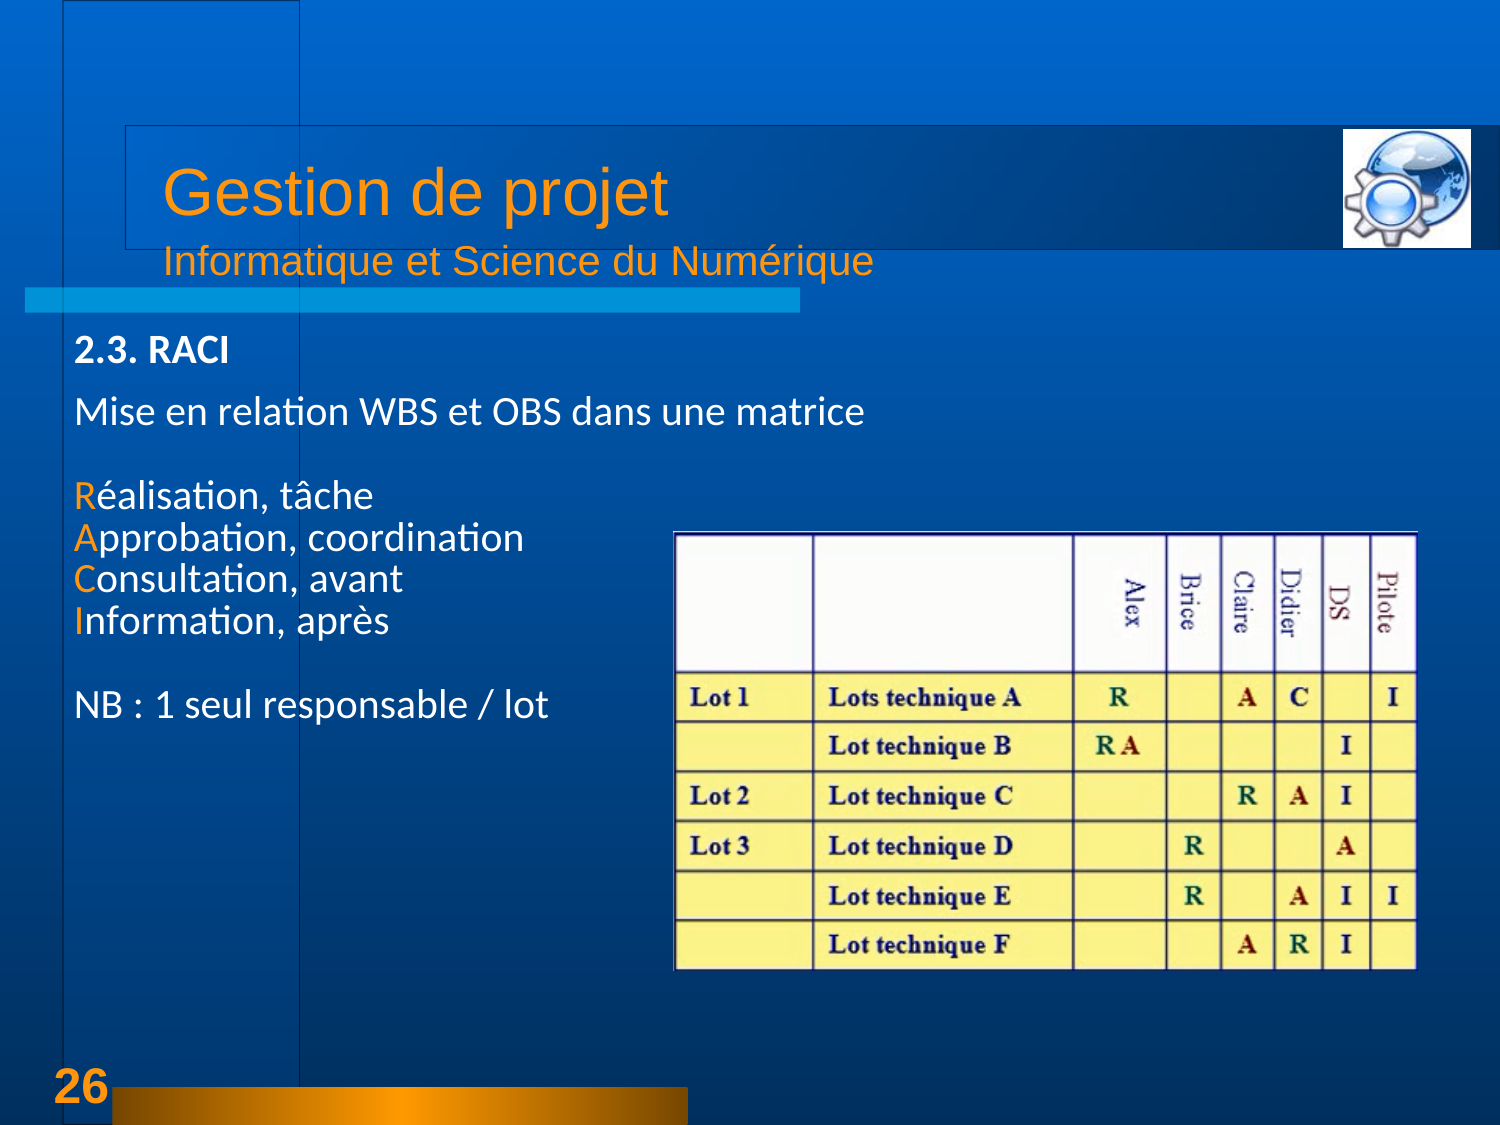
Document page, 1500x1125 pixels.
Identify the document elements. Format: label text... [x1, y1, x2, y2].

text_box 2.3. RACI Mise en relation WBS et OBS dans une matrice Réalisation, tâche Approbation, coordination Consultation, avant Information, après NB : 1 seul responsable / lot [59, 324, 1477, 825]
picture [673, 531, 1418, 971]
picture [1343, 129, 1471, 248]
